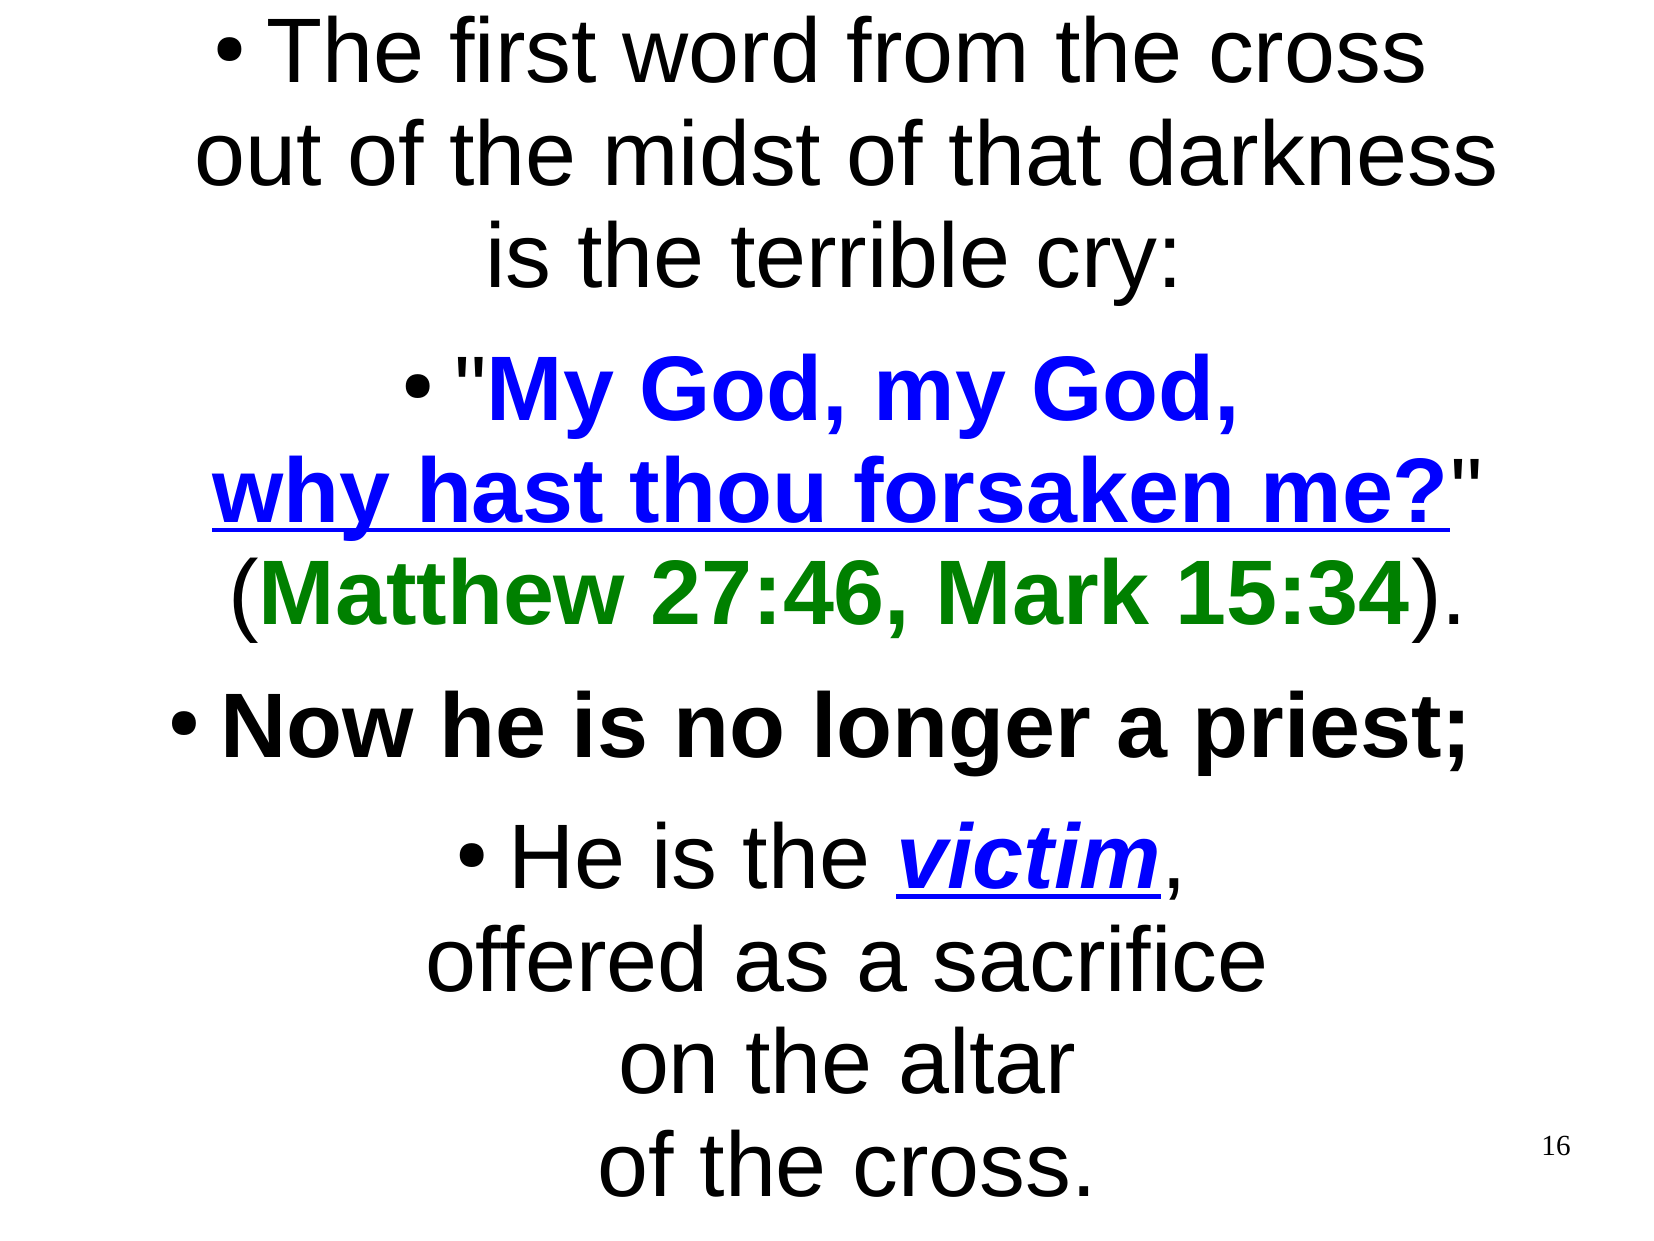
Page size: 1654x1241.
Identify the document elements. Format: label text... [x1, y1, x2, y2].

list The first word from the cross out of the midst of that darkness is the terrible cry: "My God, my God, why hast thou forsaken me?" (Matthew 27:46, Mark 15:34). Now he is no longer a priest; He is the victim, offered as a sacrifice on the altar of the cross. [0, 0, 1651, 1238]
